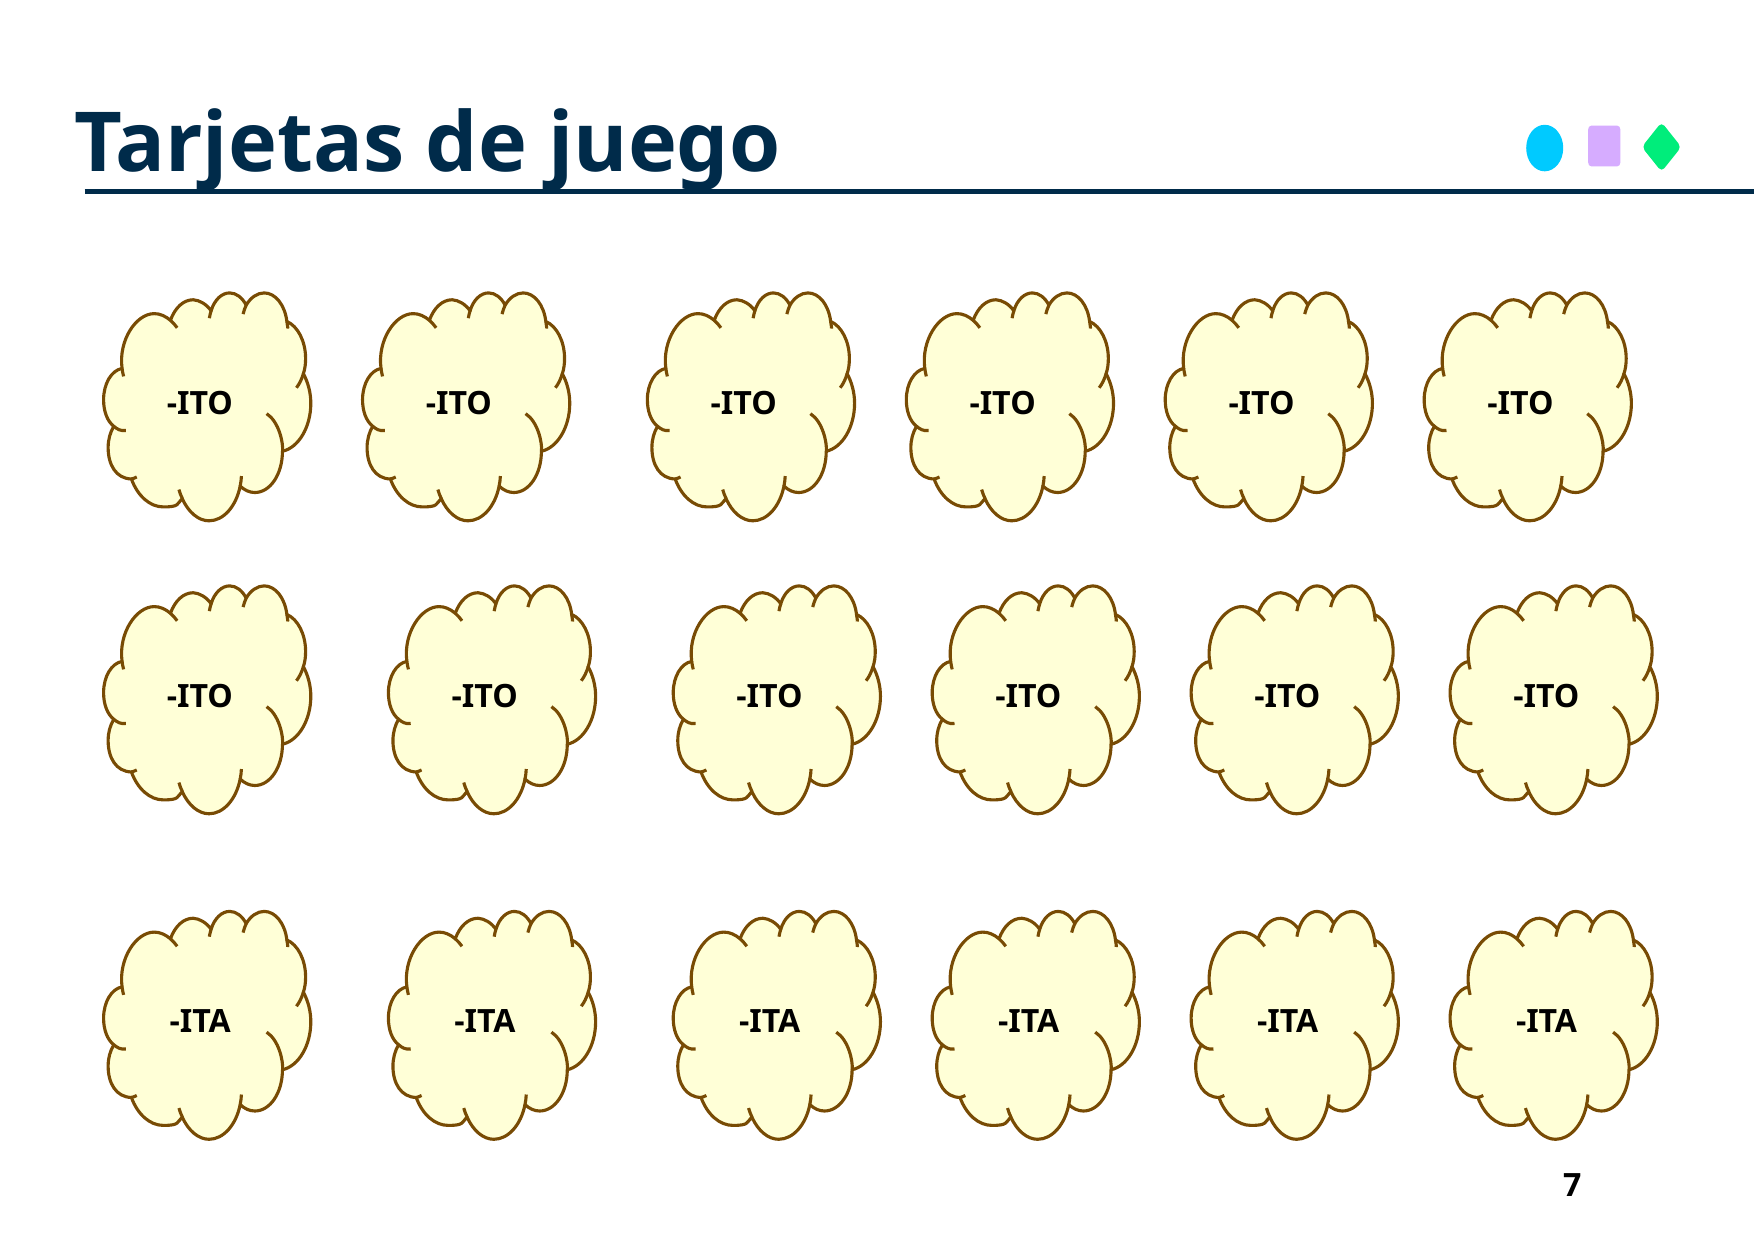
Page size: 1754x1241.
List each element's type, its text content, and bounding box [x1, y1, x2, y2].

title Tarjetas de juego [74, 32, 1404, 196]
text_box -ITO [388, 585, 596, 814]
text_box -ITO [103, 292, 311, 521]
text_box -ITO [362, 292, 570, 521]
text_box -ITO [906, 292, 1114, 521]
text_box -ITA [103, 911, 311, 1140]
text_box -ITA [1450, 911, 1658, 1140]
text_box -ITA [1191, 911, 1399, 1140]
text_box -ITA [673, 911, 881, 1140]
text_box -ITO [1191, 585, 1399, 814]
text_box -ITO [1424, 292, 1632, 521]
text_box -ITO [1165, 292, 1373, 521]
text_box -ITA [388, 911, 596, 1140]
text_box -ITO [647, 292, 855, 521]
text_box -ITO [103, 585, 311, 814]
text_box -ITA [932, 911, 1140, 1140]
text_box -ITO [673, 585, 881, 814]
text_box -ITO [932, 585, 1140, 814]
text_box -ITO [1450, 585, 1658, 814]
